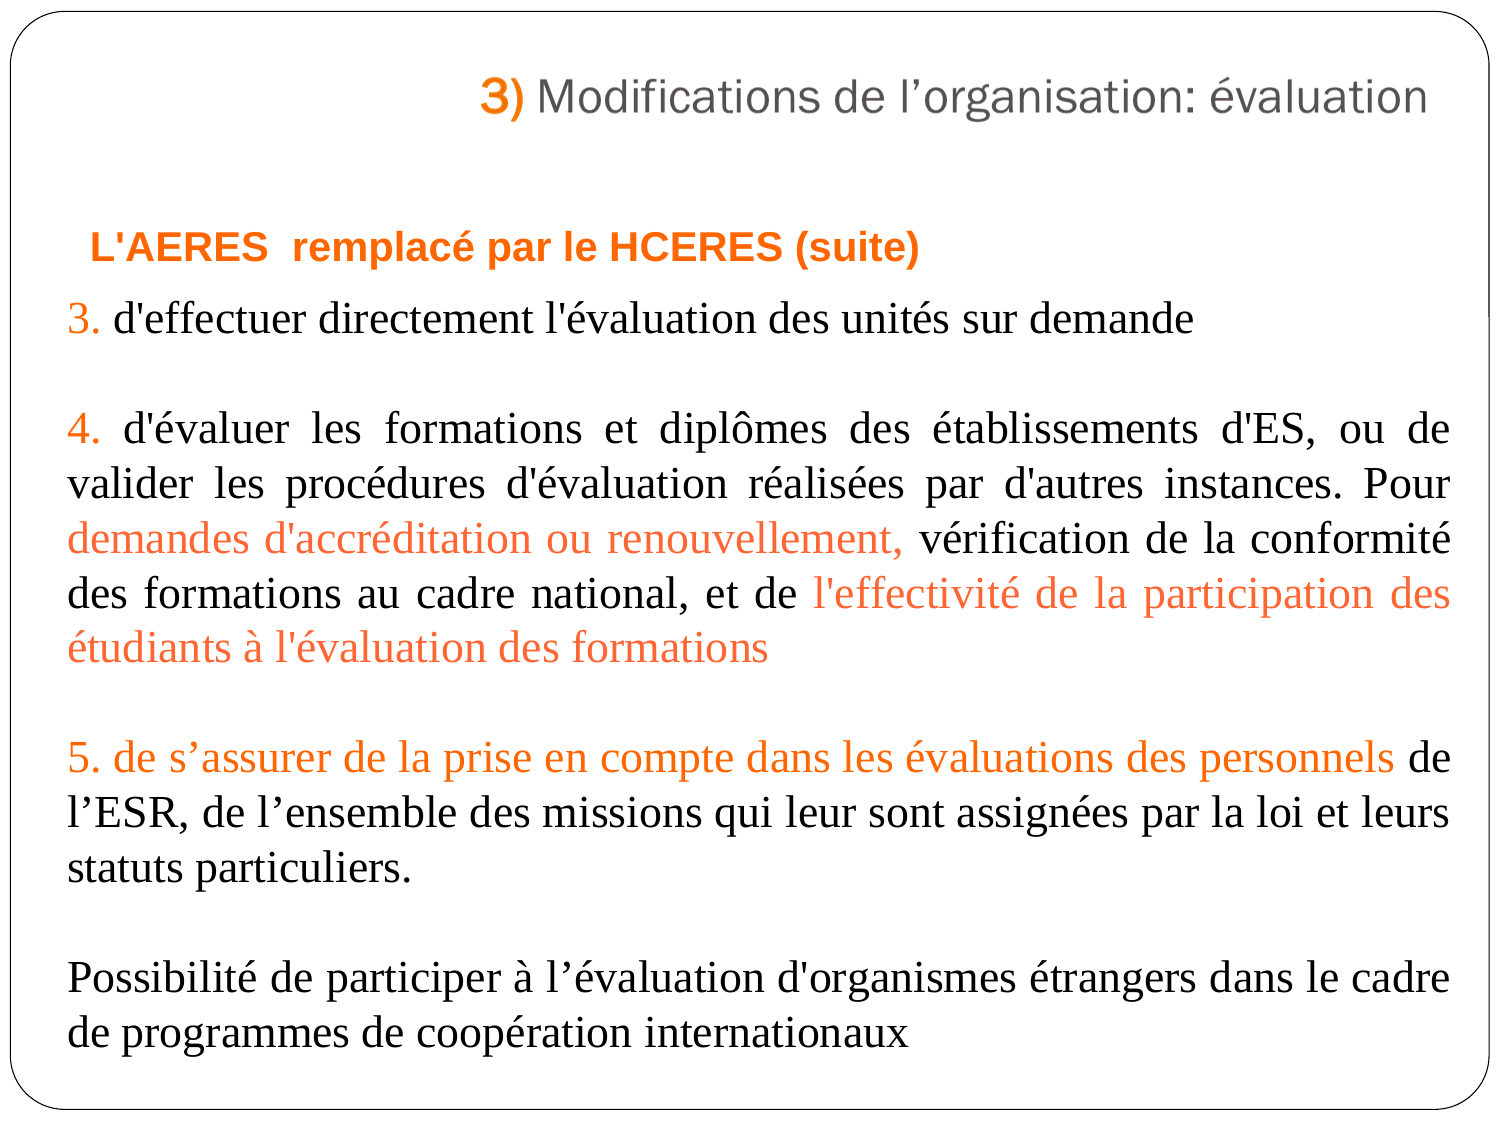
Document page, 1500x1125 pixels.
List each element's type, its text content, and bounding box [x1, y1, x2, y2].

picture [212, 0, 1444, 171]
text_box L'AERES remplacé par le HCERES (suite) [75, 212, 1201, 278]
text_box 3. d'effectuer directement l'évaluation des unités sur demande 4. d'évaluer les formations et diplômes des établissements d'ES, ou de valider les procédures d'évaluation réalisées par d'autres instances. Pour demandes d'accréditation ou renouvellement, vérification de la conformité des formations au cadre national, et de l'effectivité de la participation des étudiants à l'évaluation des formations 5. de s’assurer de la prise en compte dans les évaluations des personnels de l’ESR, de l’ensemble des missions qui leur sont assignées par la loi et leurs statuts particuliers. Possibilité de participer à l’évaluation d'organismes étrangers dans le cadre de programmes de coopération internationaux [52, 279, 1467, 1046]
